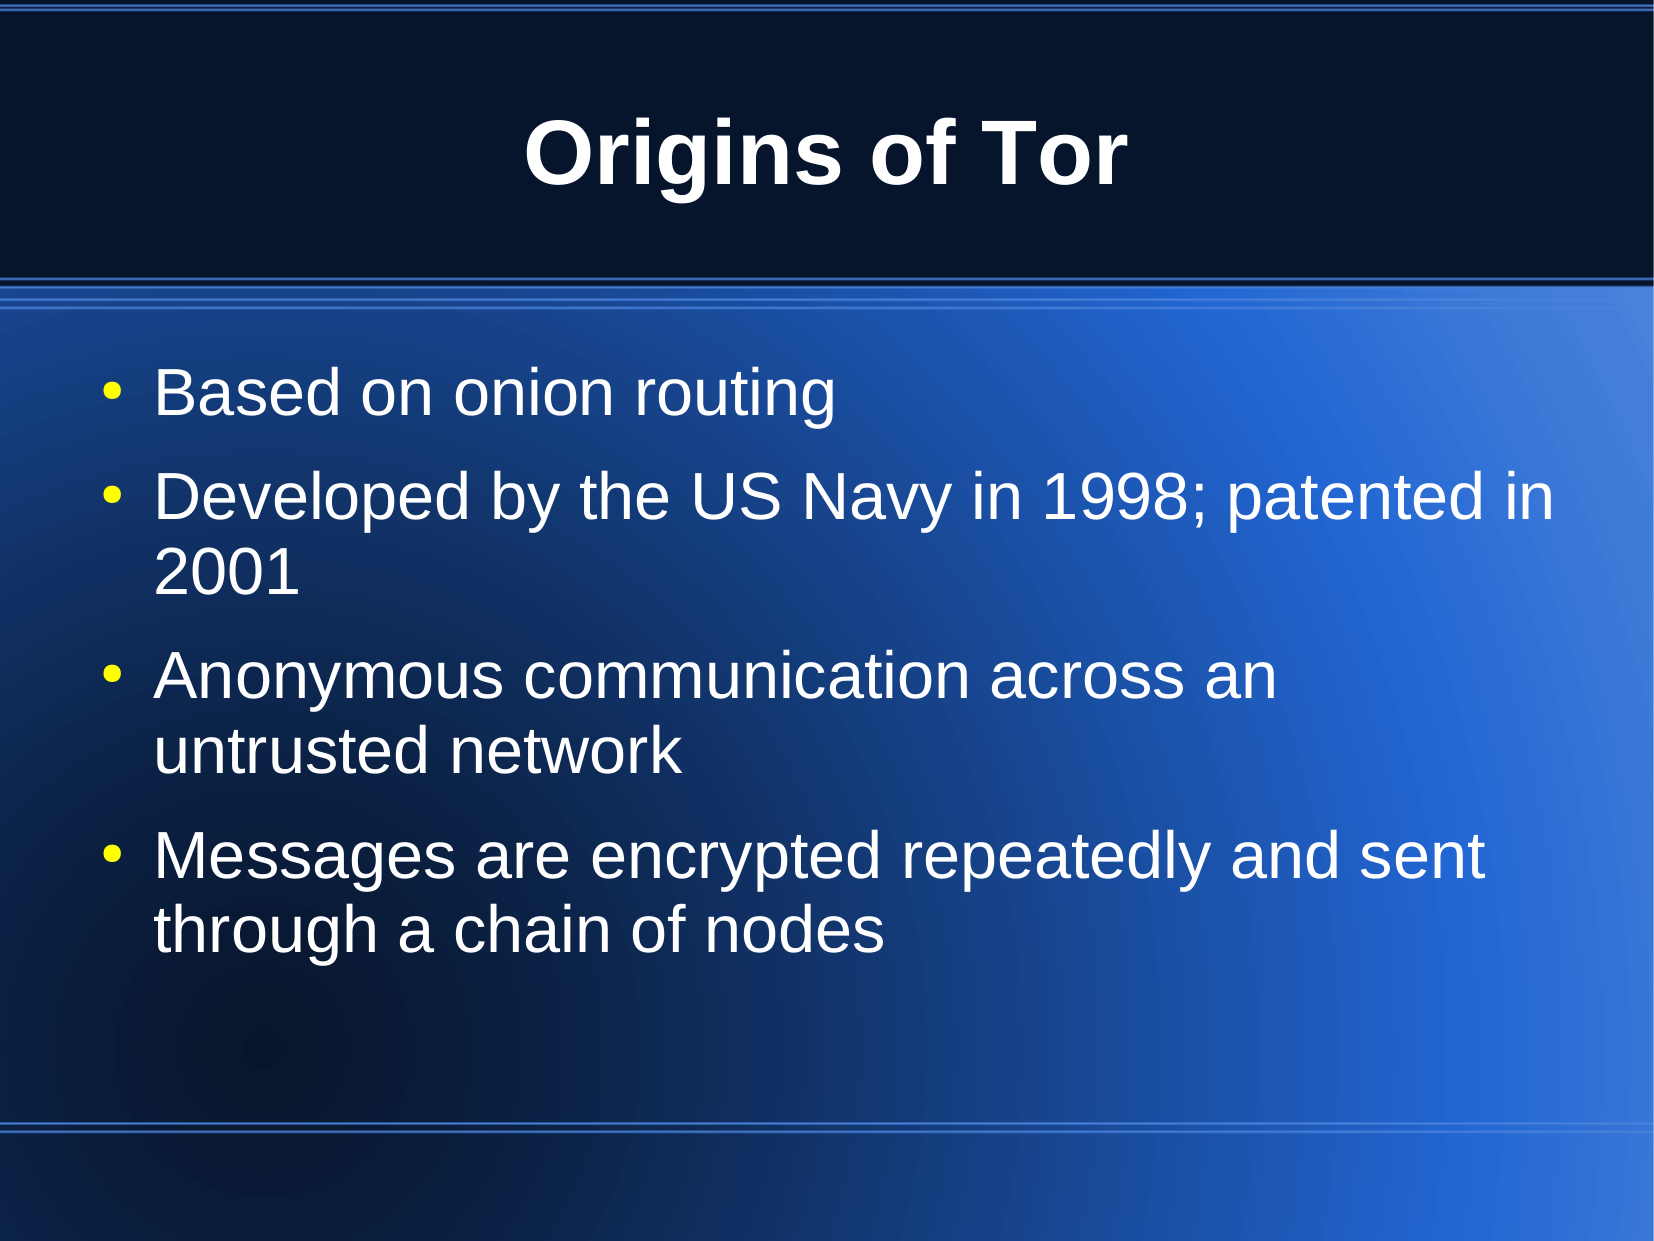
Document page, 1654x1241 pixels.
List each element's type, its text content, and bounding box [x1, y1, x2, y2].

picture [0, 0, 1654, 1241]
title Origins of Tor [82, 49, 1571, 257]
list Based on onion routing Developed by the US Navy in 1998; patented in 2001 Anonymous communication across an untrusted network Messages are encrypted repeatedly and sent through a chain of nodes [82, 355, 1571, 1043]
